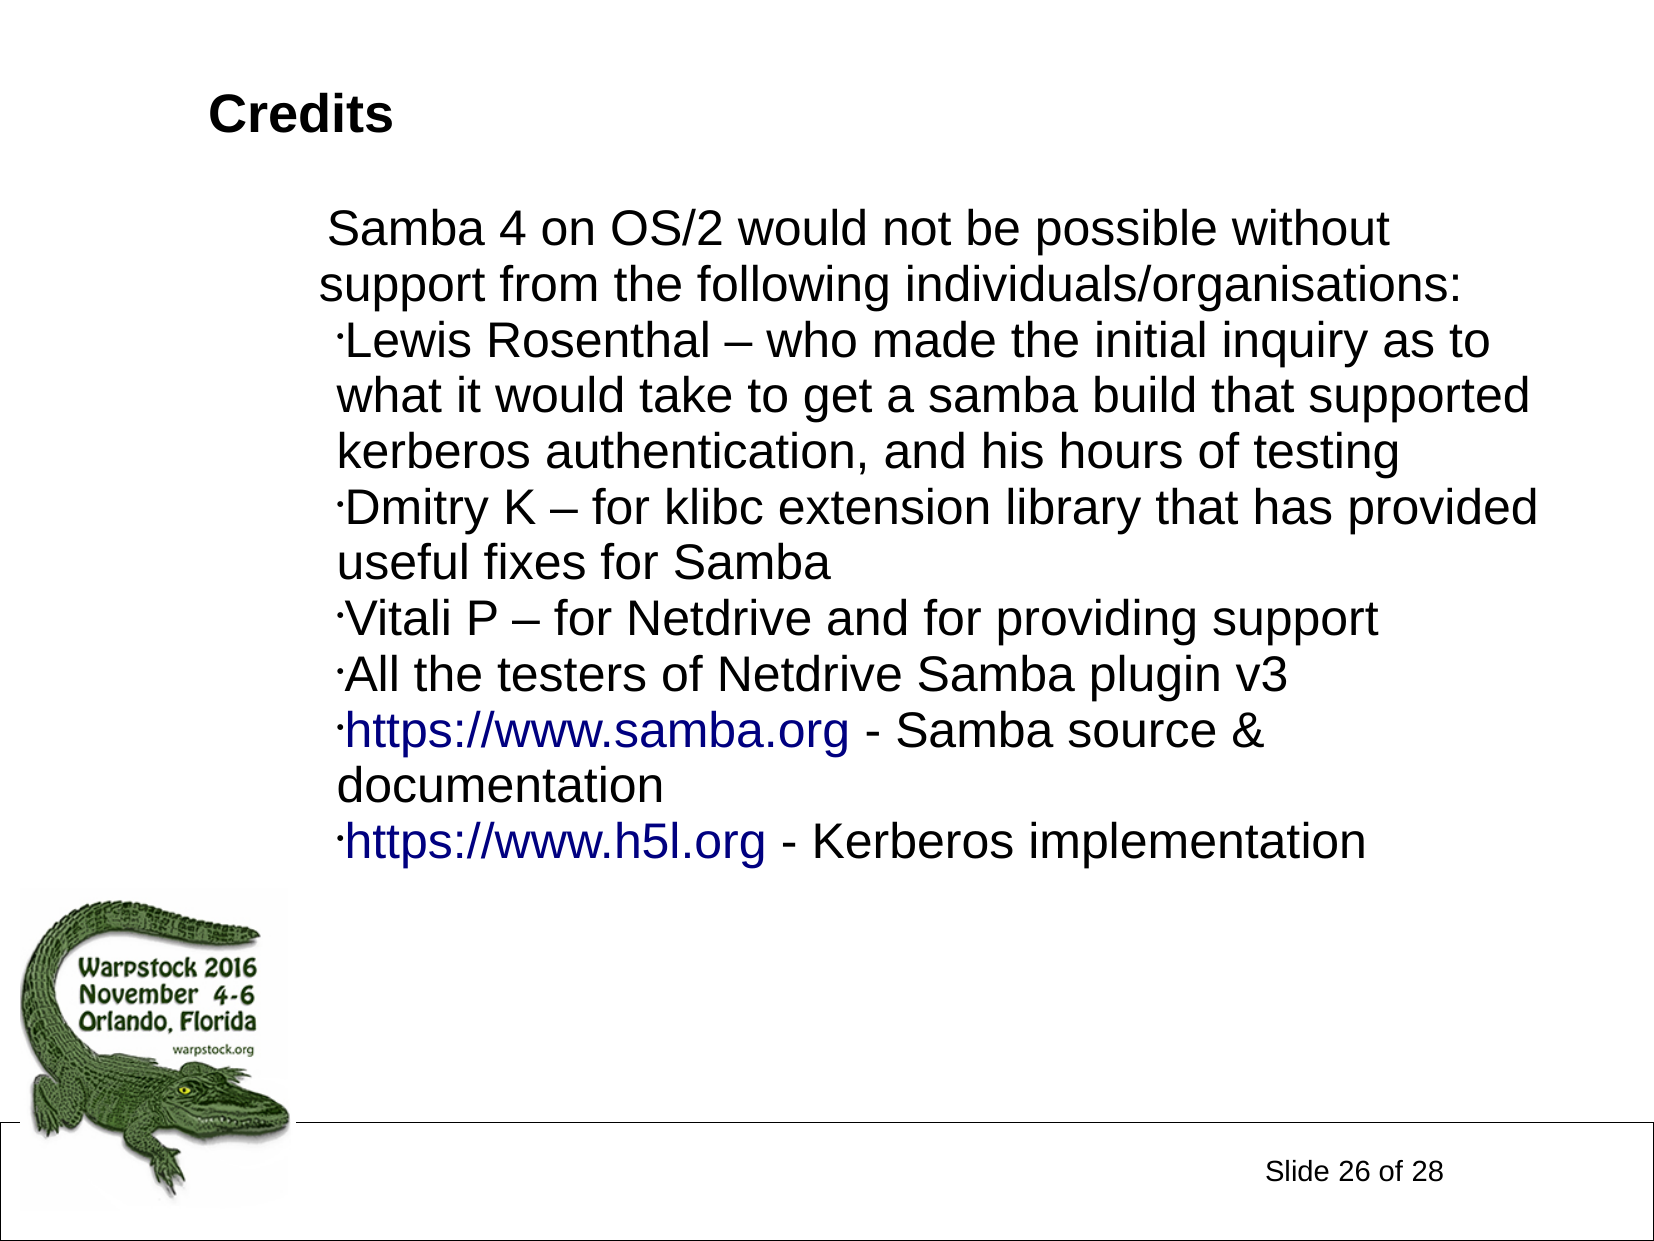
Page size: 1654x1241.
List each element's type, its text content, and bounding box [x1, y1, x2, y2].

picture [20, 888, 296, 1211]
subtitle Samba 4 on OS/2 would not be possible without support from the following individuals/organisations: Lewis Rosenthal – who made the initial inquiry as to what it would take to get a samba build that supported kerberos authentication, and his hours of testing Dmitry K – for klibc extension library that has provided useful fixes for Samba Vitali P – for Netdrive and for providing support All the testers of Netdrive Samba plugin v3 https://www.samba.org - Samba source & documentation https://www.h5l.org - Kerberos implementation [318, 200, 1565, 1004]
title Credits [177, 49, 1571, 178]
